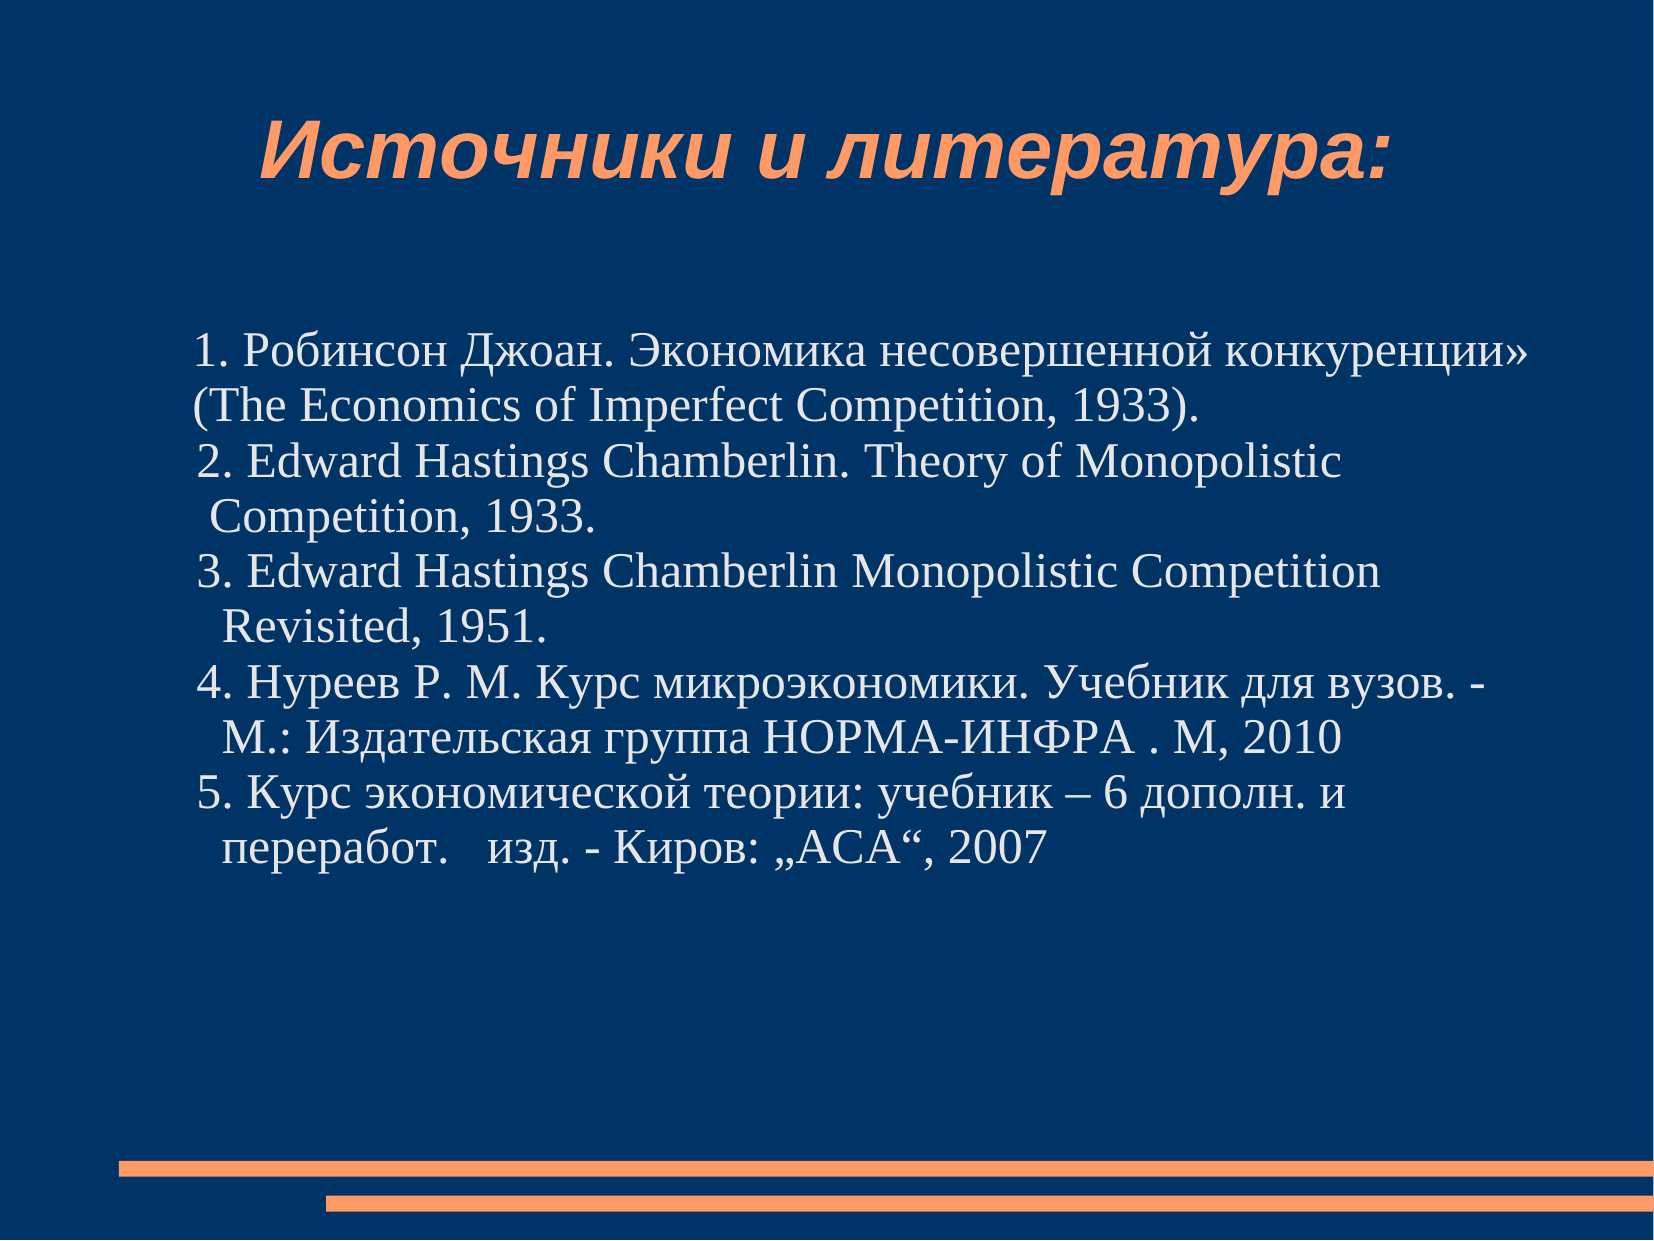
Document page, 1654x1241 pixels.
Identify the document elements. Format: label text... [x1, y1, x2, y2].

title Источники и литература: [121, 53, 1534, 246]
list 1. Робинсон Джоан. Экономика несовершенной конкуренции» (The Economics of Imperfect Competition, 1933). 2. Edward Hastings Chamberlin. Theory of Monopolistic Competition, 1933. 3. Edward Hastings Chamberlin Monopolistic Competition Revisited, 1951. 4. Нуреев Р. М. Курс микроэкономики. Учебник для вузов. - М.: Издательская группа НОРМА-ИНФРА . М, 2010 5. Курс экономической теории: учебник – 6 дополн. и переработ. изд. - Киров: „АСА“, 2007 [121, 321, 1561, 1118]
